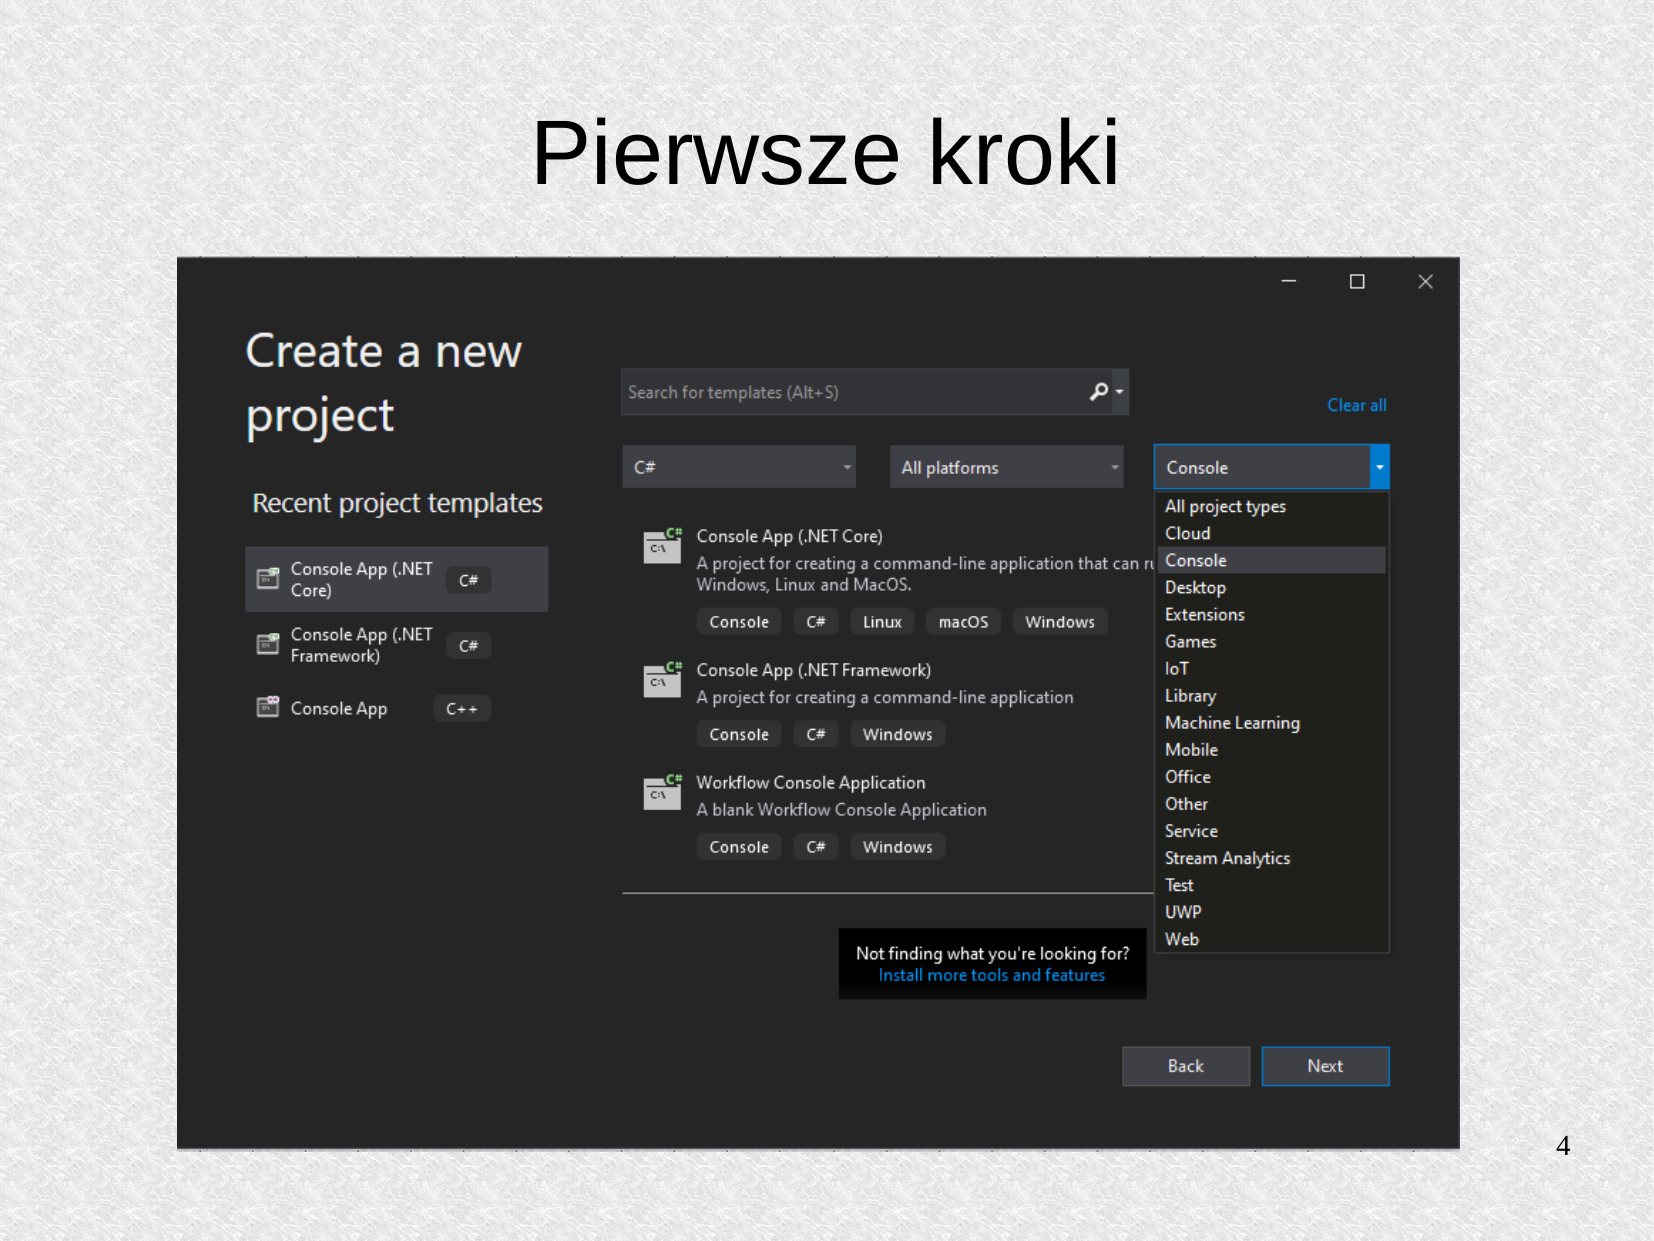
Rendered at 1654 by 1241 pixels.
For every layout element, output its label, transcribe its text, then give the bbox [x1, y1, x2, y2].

title Pierwsze kroki [82, 49, 1571, 257]
picture [0, 0, 1654, 1241]
